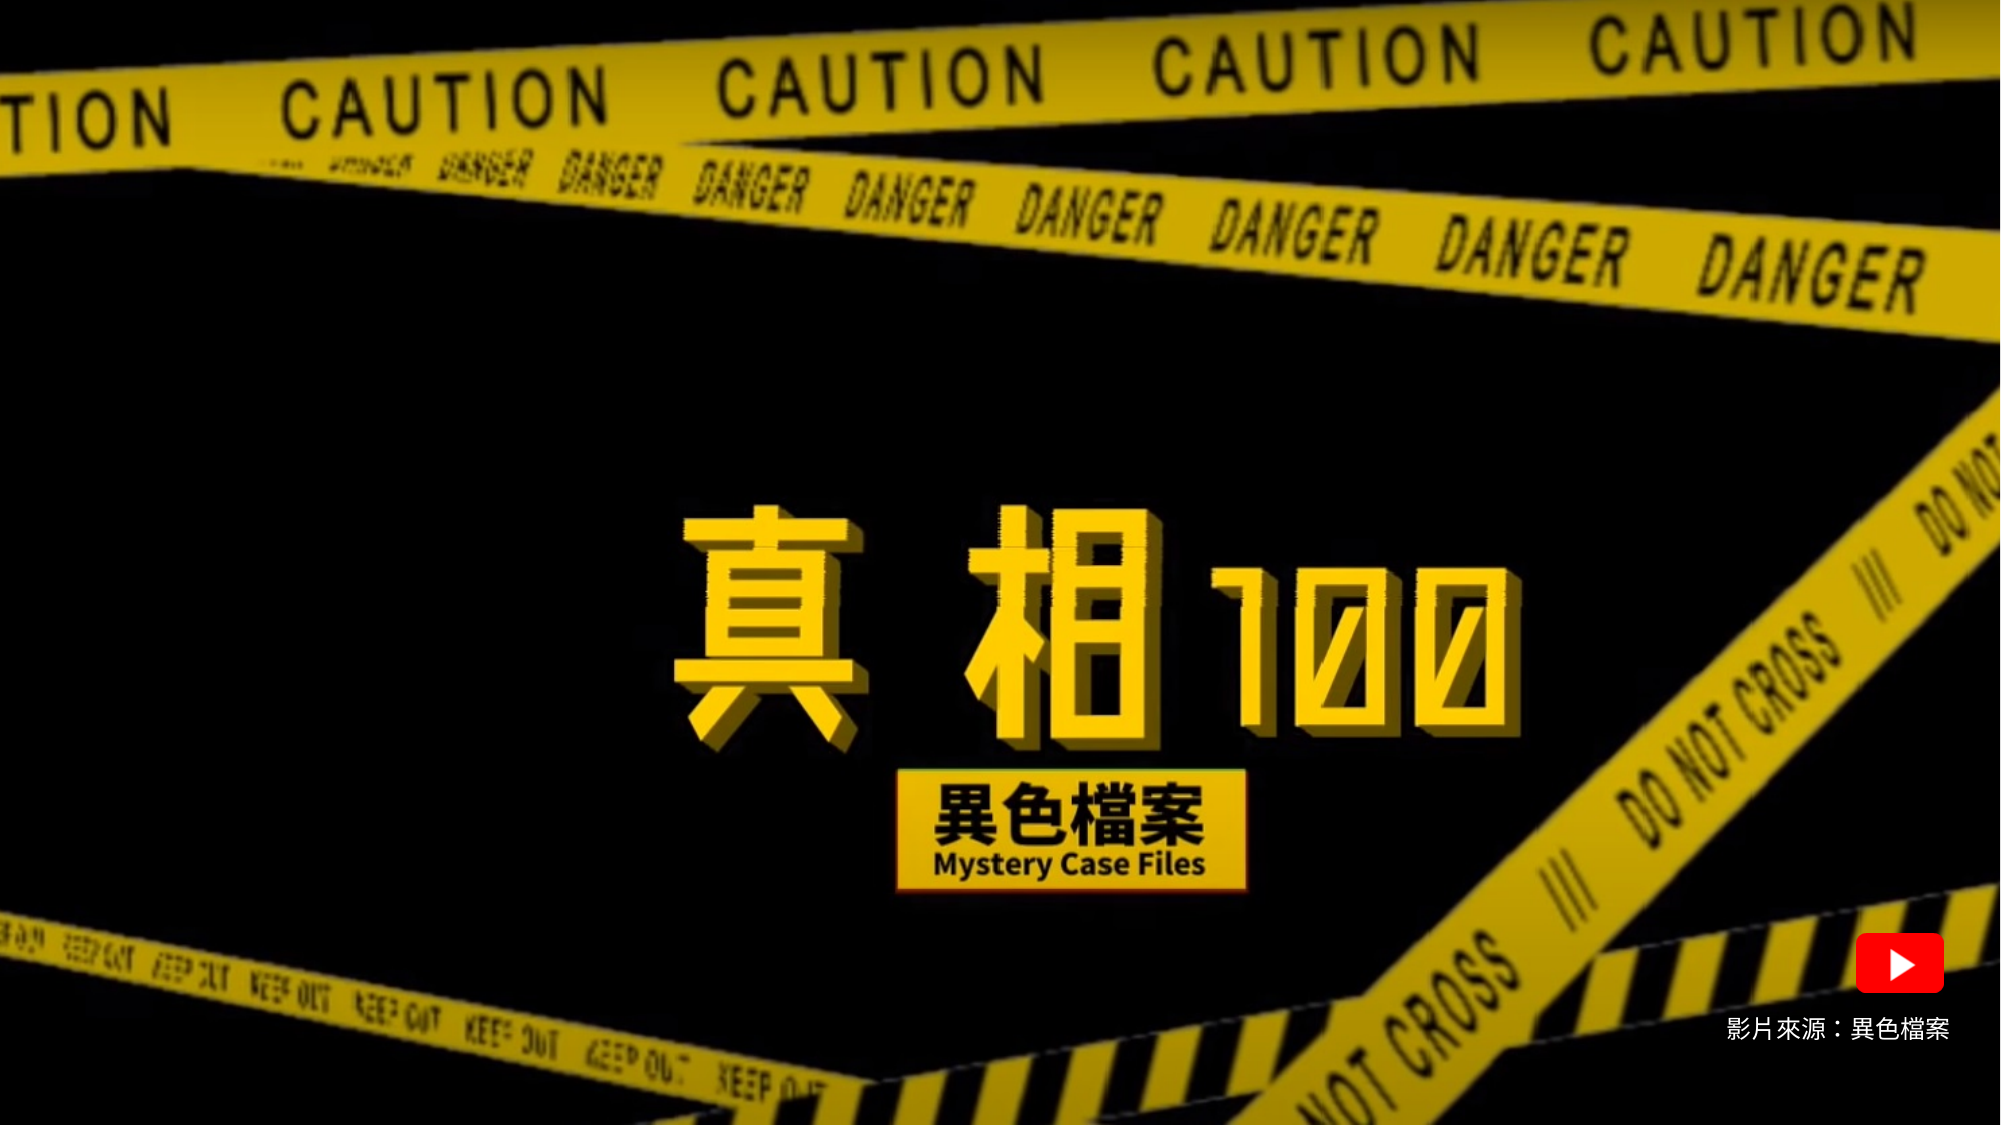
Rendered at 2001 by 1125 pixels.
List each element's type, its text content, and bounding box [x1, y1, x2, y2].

text_box 影片來源：異色檔案 [1702, 997, 1975, 1064]
picture [0, 0, 2000, 1125]
